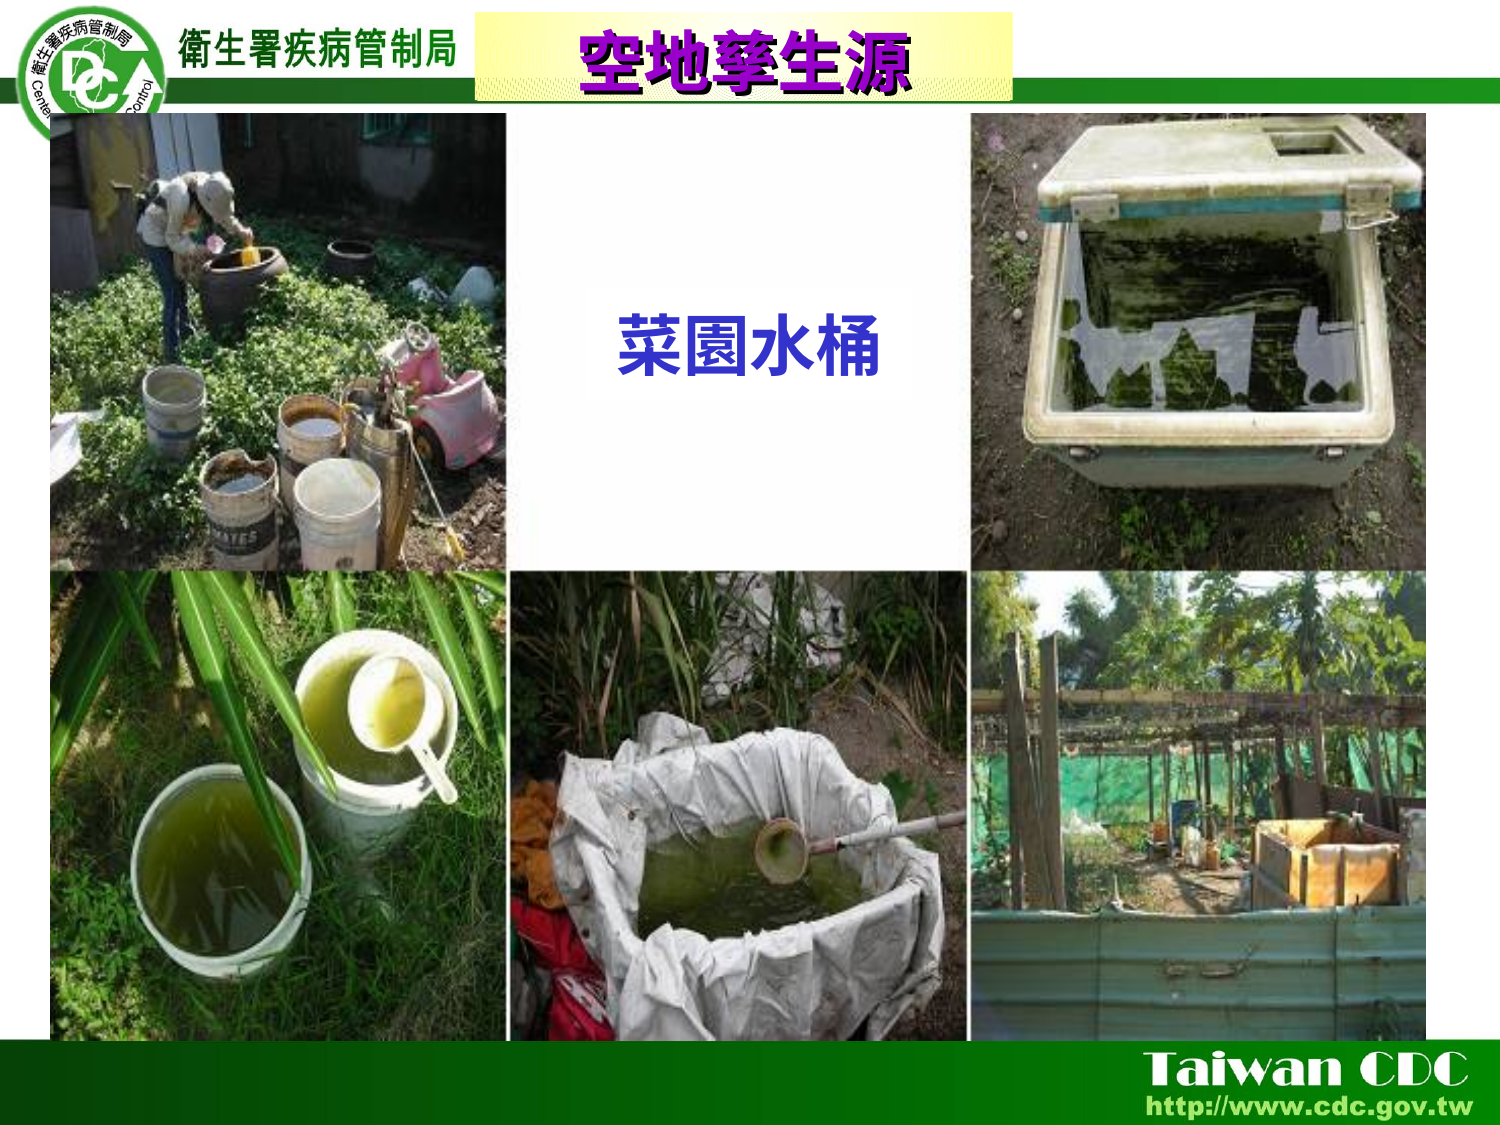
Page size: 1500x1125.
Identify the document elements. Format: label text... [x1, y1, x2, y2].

text_box [1175, 987, 1488, 1063]
text_box 菜園水桶 [587, 287, 912, 400]
text_box 空地孳生源 [475, 13, 1013, 100]
picture [50, 113, 1426, 1041]
